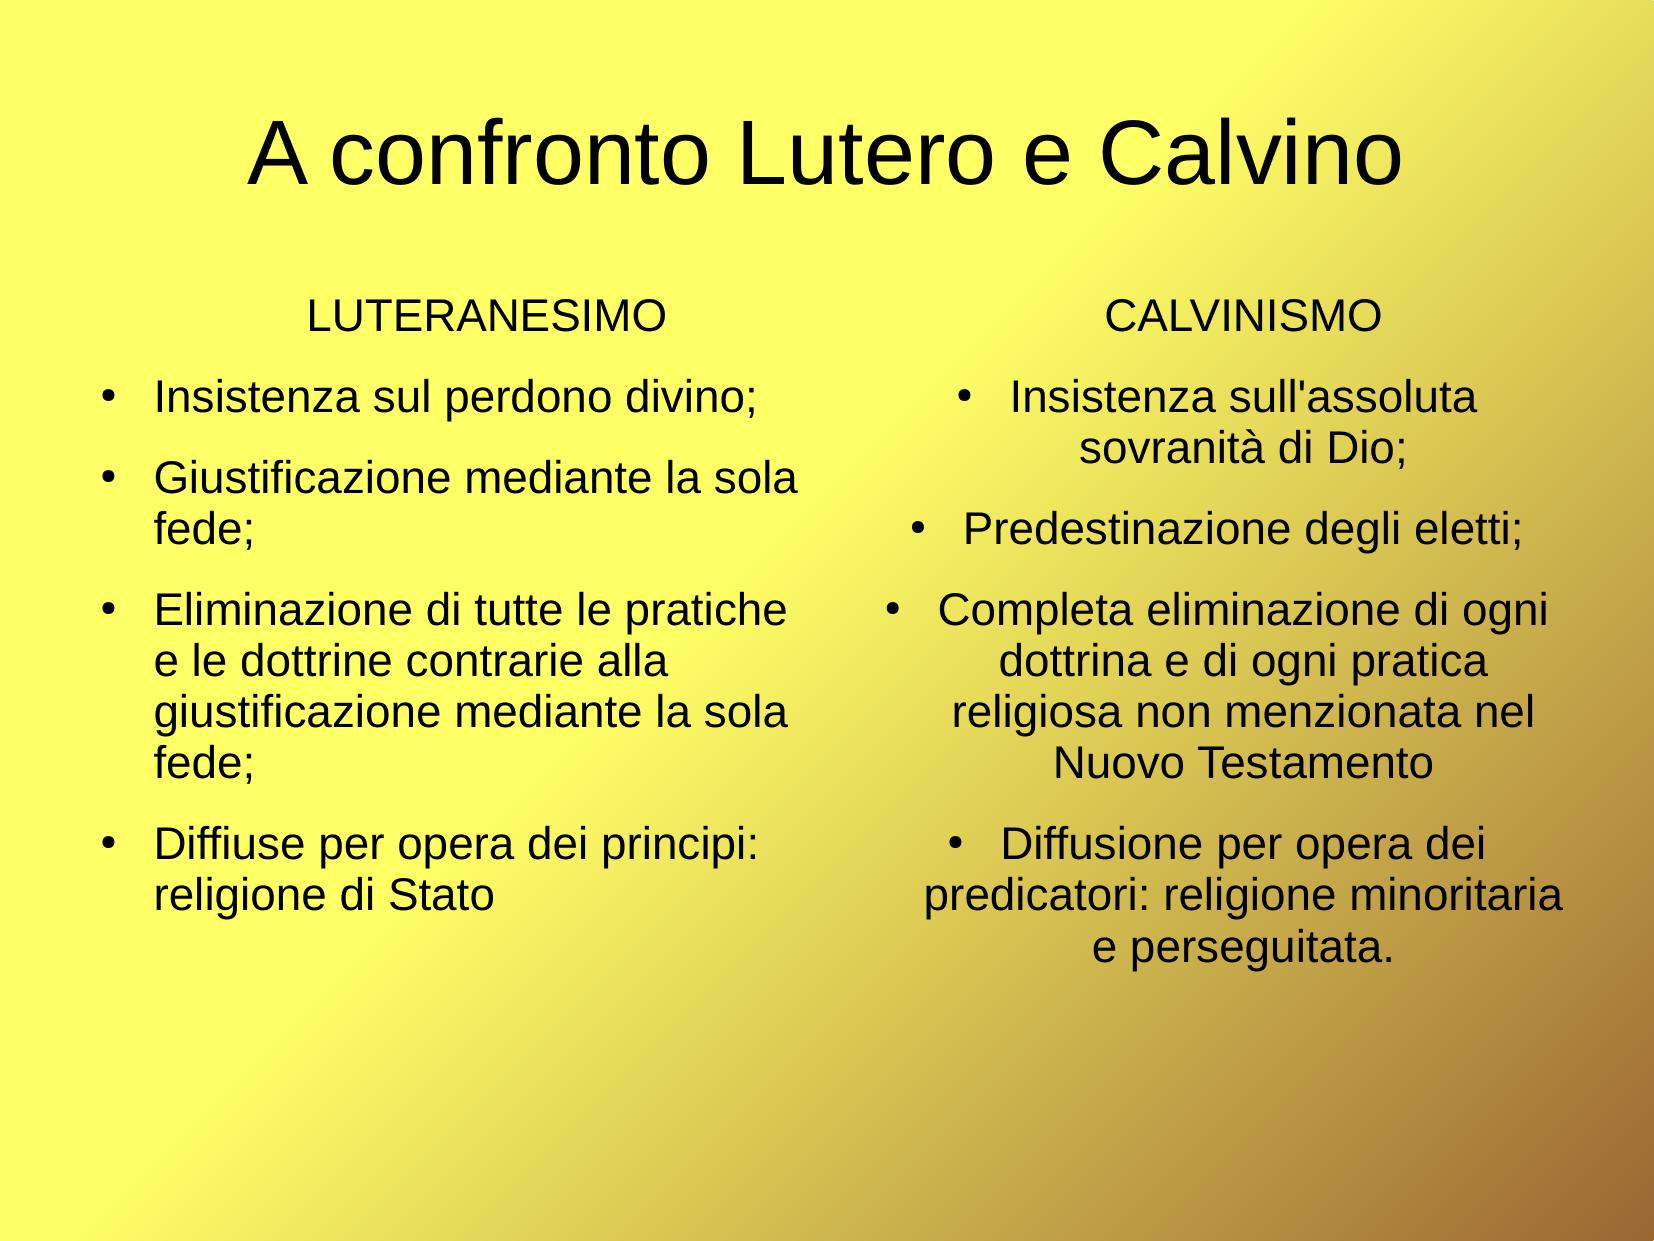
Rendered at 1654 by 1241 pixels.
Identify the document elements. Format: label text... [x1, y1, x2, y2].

list LUTERANESIMO Insistenza sul perdono divino; Giustificazione mediante la sola fede; Eliminazione di tutte le pratiche e le dottrine contrarie alla giustificazione mediante la sola fede; Diffiuse per opera dei principi: religione di Stato [82, 290, 809, 1109]
title A confronto Lutero e Calvino [82, 49, 1571, 257]
list CALVINISMO Insistenza sull'assoluta sovranità di Dio; Predestinazione degli eletti; Completa eliminazione di ogni dottrina e di ogni pratica religiosa non menzionata nel Nuovo Testamento Diffusione per opera dei predicatori: religione minoritaria e perseguitata. [845, 290, 1572, 1109]
